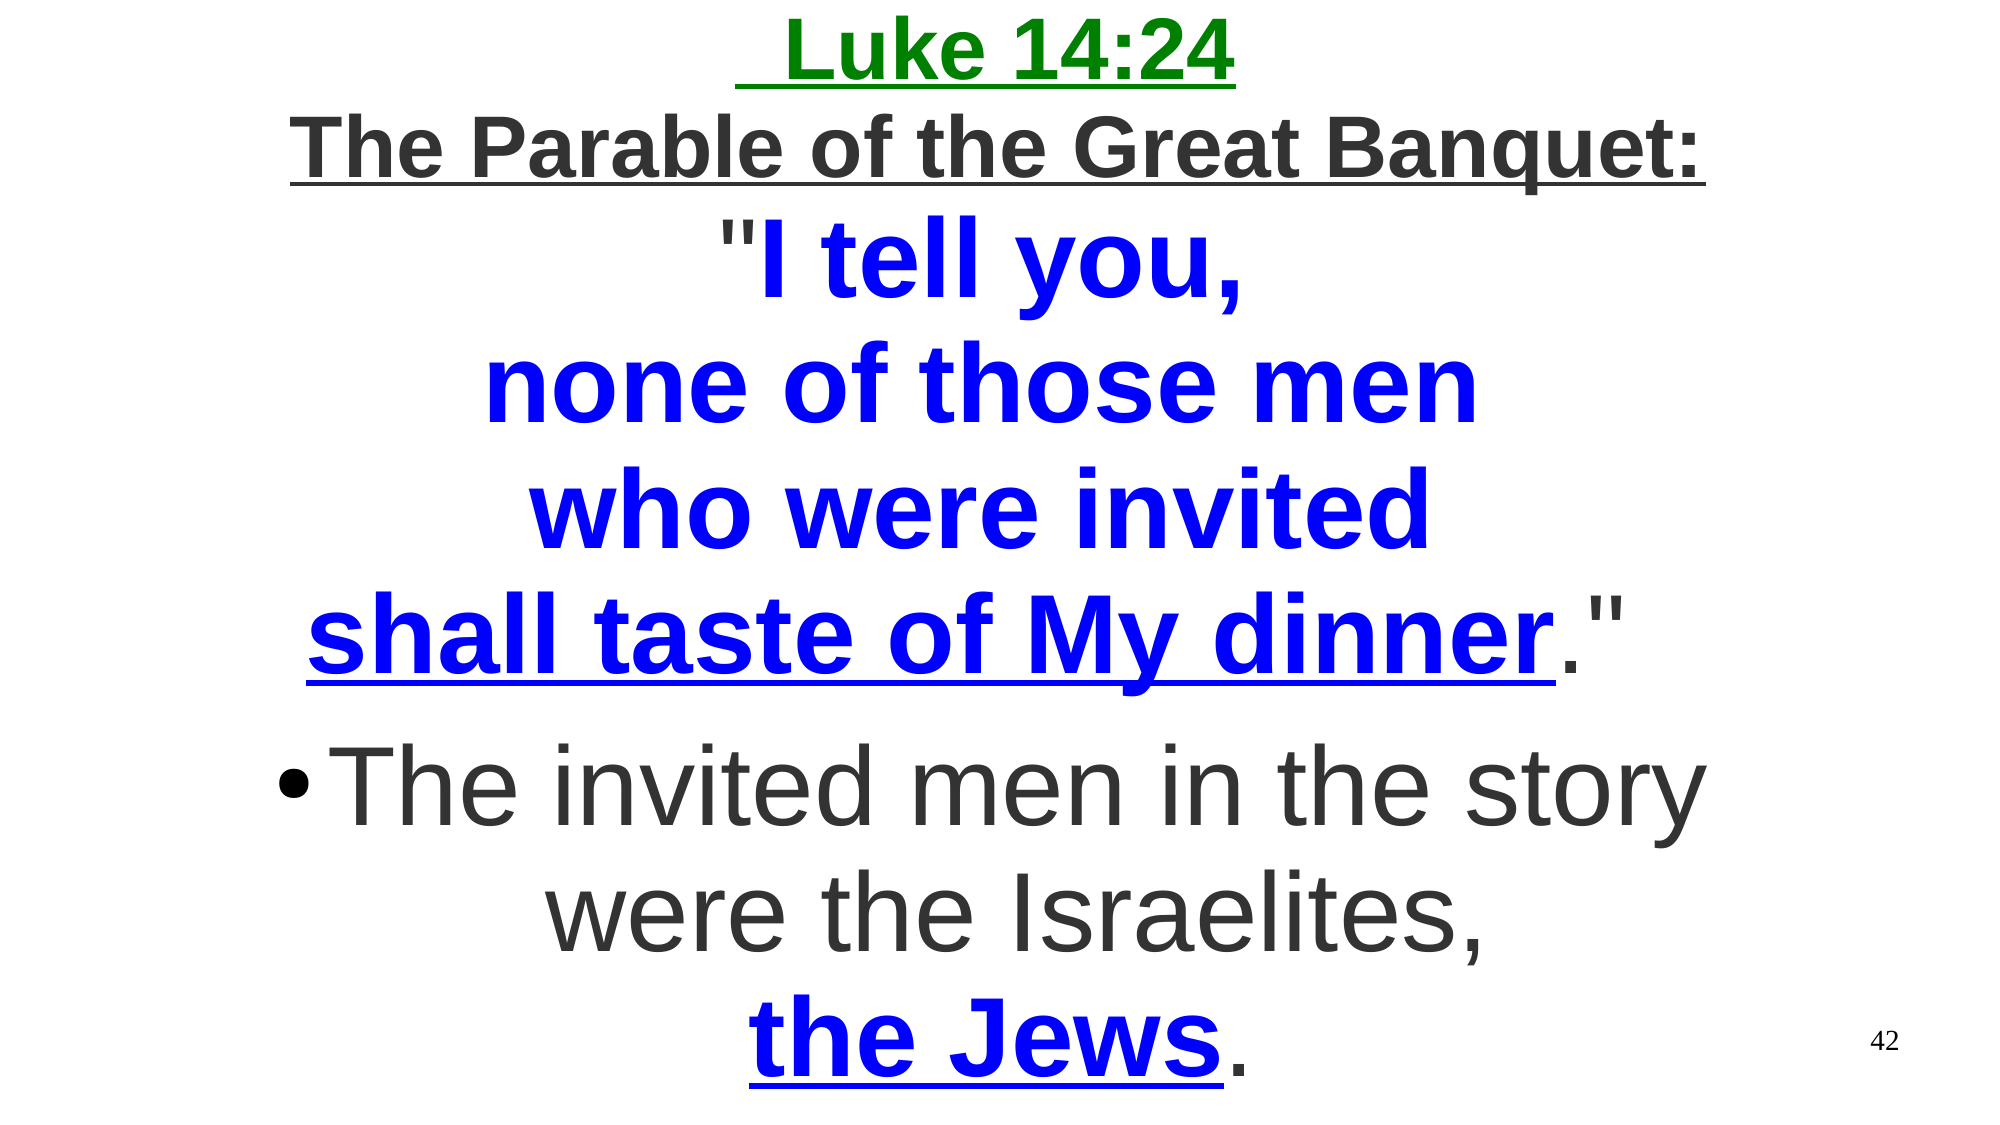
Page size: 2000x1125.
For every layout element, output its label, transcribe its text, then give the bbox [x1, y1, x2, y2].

list Luke 14:24 The Parable of the Great Banquet: "I tell you, none of those men who were invited shall taste of My dinner." The invited men in the story were the Israelites, the Jews. [0, 0, 1996, 1123]
